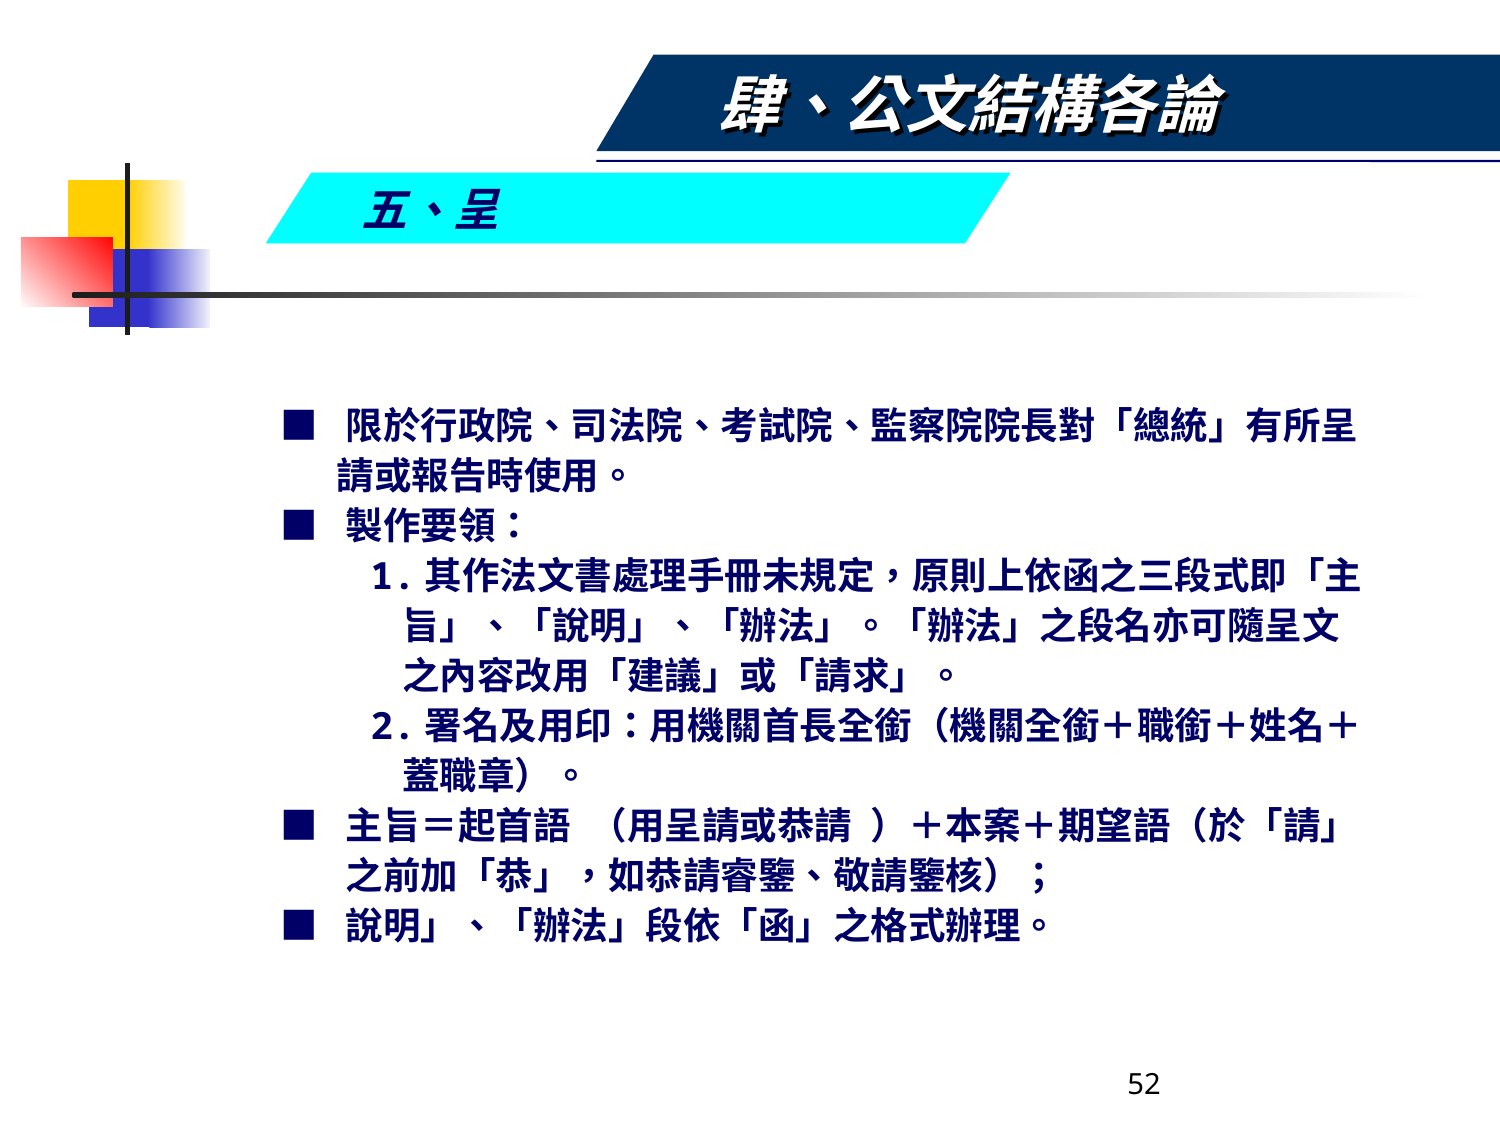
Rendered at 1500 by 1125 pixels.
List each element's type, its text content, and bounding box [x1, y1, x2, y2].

text_box <編號> [1112, 1037, 1426, 1113]
text_box 肆、公文結構各論 [596, 54, 1500, 152]
text_box ■ 限於行政院、司法院、考試院、監察院院長對「總統」有所呈請或報告時使用。 ■ 製作要領： 1.其作法文書處理手冊未規定，原則上依函之三段式即「主 旨」、「說明」、「辦法」。「辦法」之段名亦可隨呈文 之內容改用「建議」或「請求」。 2.署名及用印：用機關首長全銜（機關全銜＋職銜＋姓名＋ 蓋職章）。 ■ 主旨＝起首語 （用呈請或恭請 ）＋本案＋期望語（於「請」 之前加「恭」，如恭請睿鑒、敬請鑒核）； ■ 說明」、「辦法」段依「函」之格式辦理。 [266, 390, 1397, 955]
text_box 五、呈 [265, 172, 1011, 244]
